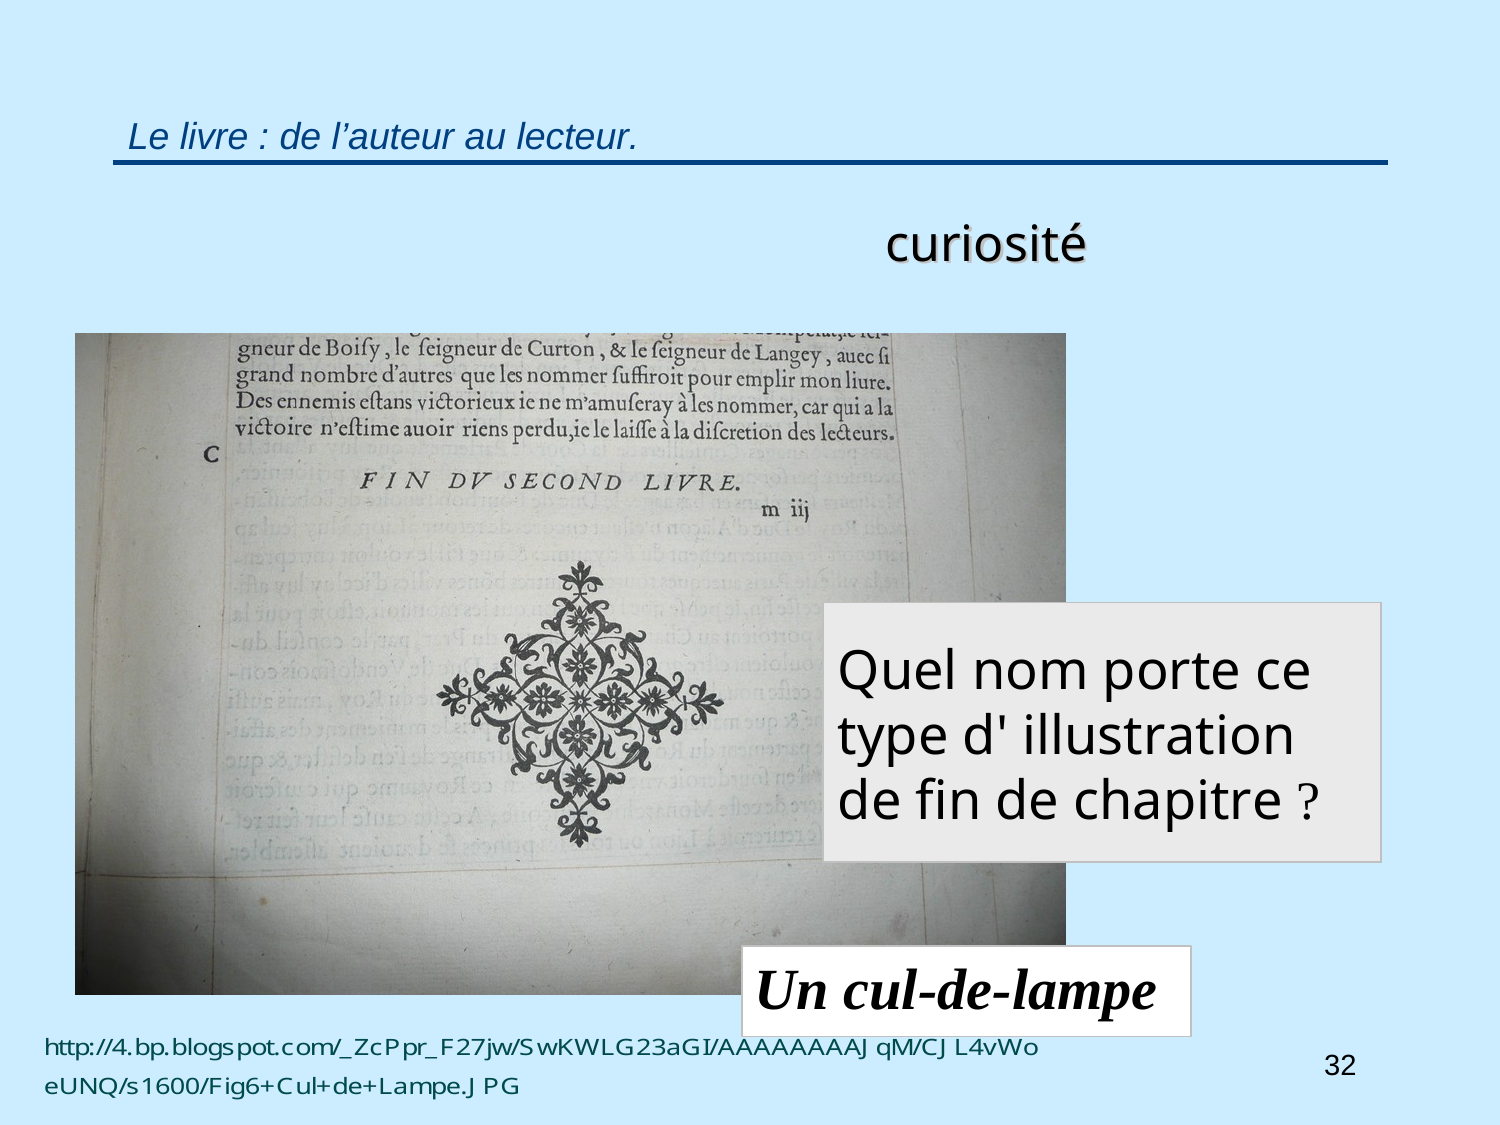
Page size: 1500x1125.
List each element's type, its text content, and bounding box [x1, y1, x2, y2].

text_box curiosité [870, 203, 1315, 279]
picture [75, 333, 1066, 995]
text_box Quel nom porte ce type d' illustration de fin de chapitre ? [823, 602, 1382, 863]
text_box Un cul-de-lampe [742, 945, 1192, 1037]
chart [42, 1022, 1048, 1125]
